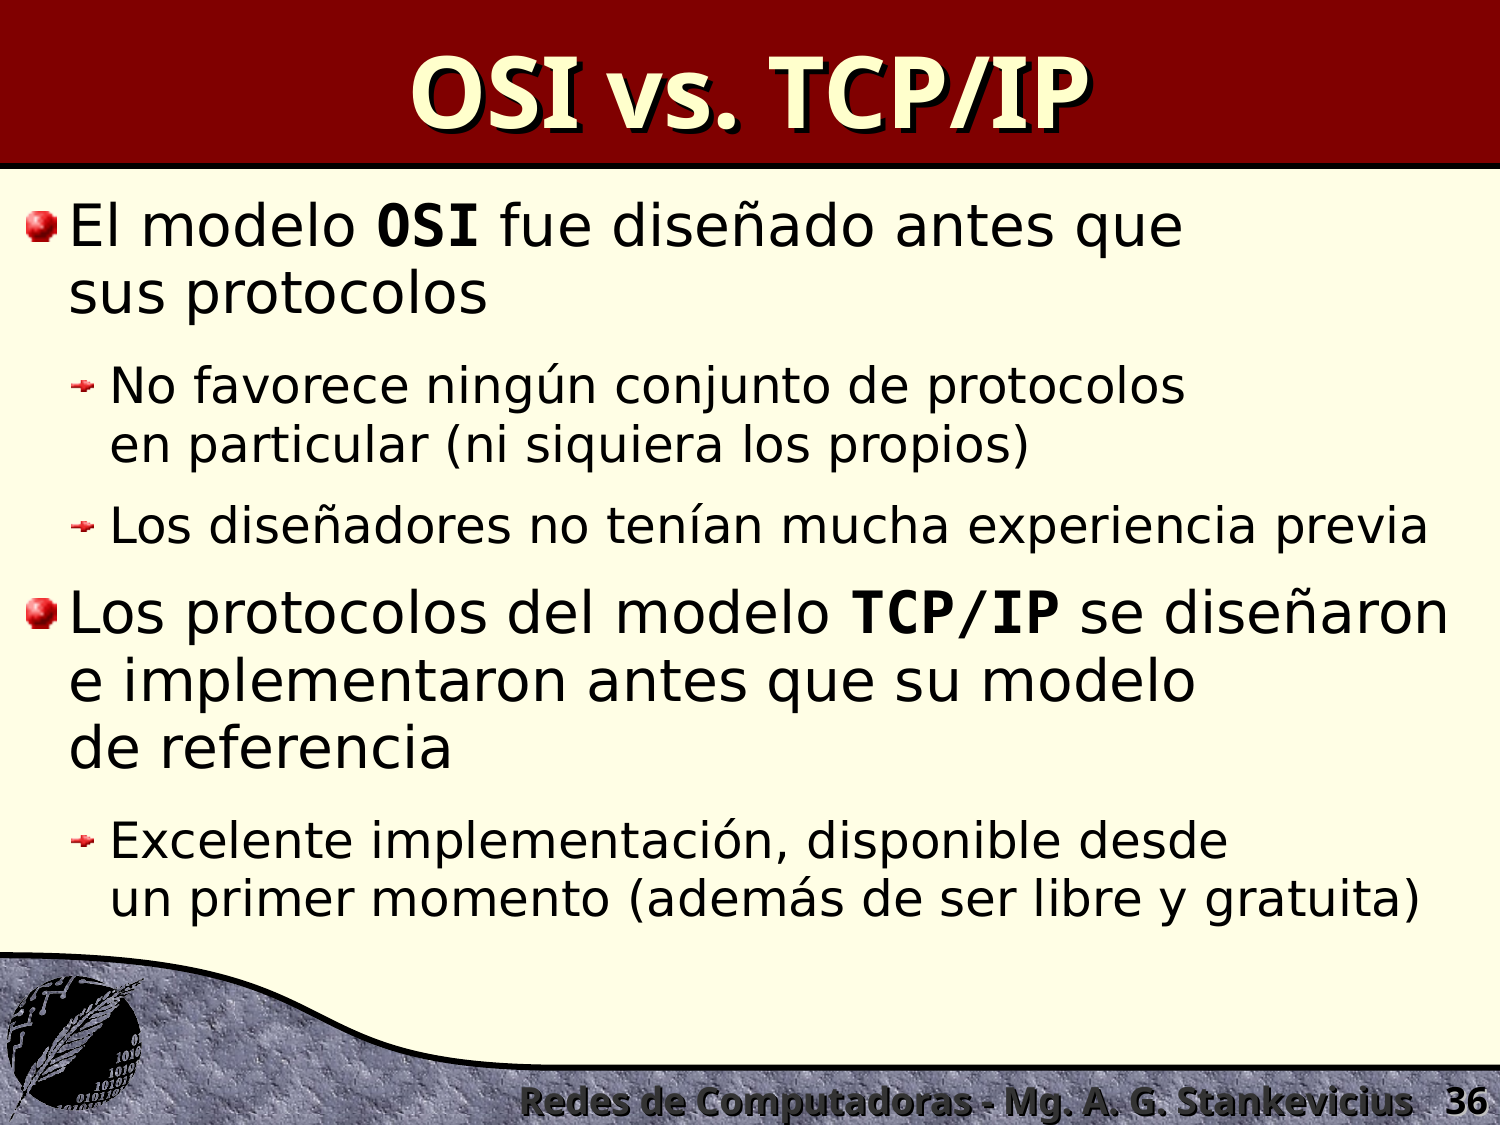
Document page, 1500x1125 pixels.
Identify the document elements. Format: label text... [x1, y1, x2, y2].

list El modelo OSI fue diseñado antes que sus protocolos No favorece ningún conjunto de protocolos en particular (ni siquiera los propios) Los diseñadores no tenían mucha experiencia previa Los protocolos del modelo TCP/IP se diseñaron e implementaron antes que su modelo de referencia Excelente implementación, disponible desde un primer momento (además de ser libre y gratuita) [11, 192, 1486, 929]
picture [0, 959, 1500, 1125]
picture [790, 1100, 795, 1110]
picture [1047, 1100, 1054, 1110]
title OSI vs. TCP/IP [15, 5, 1485, 160]
